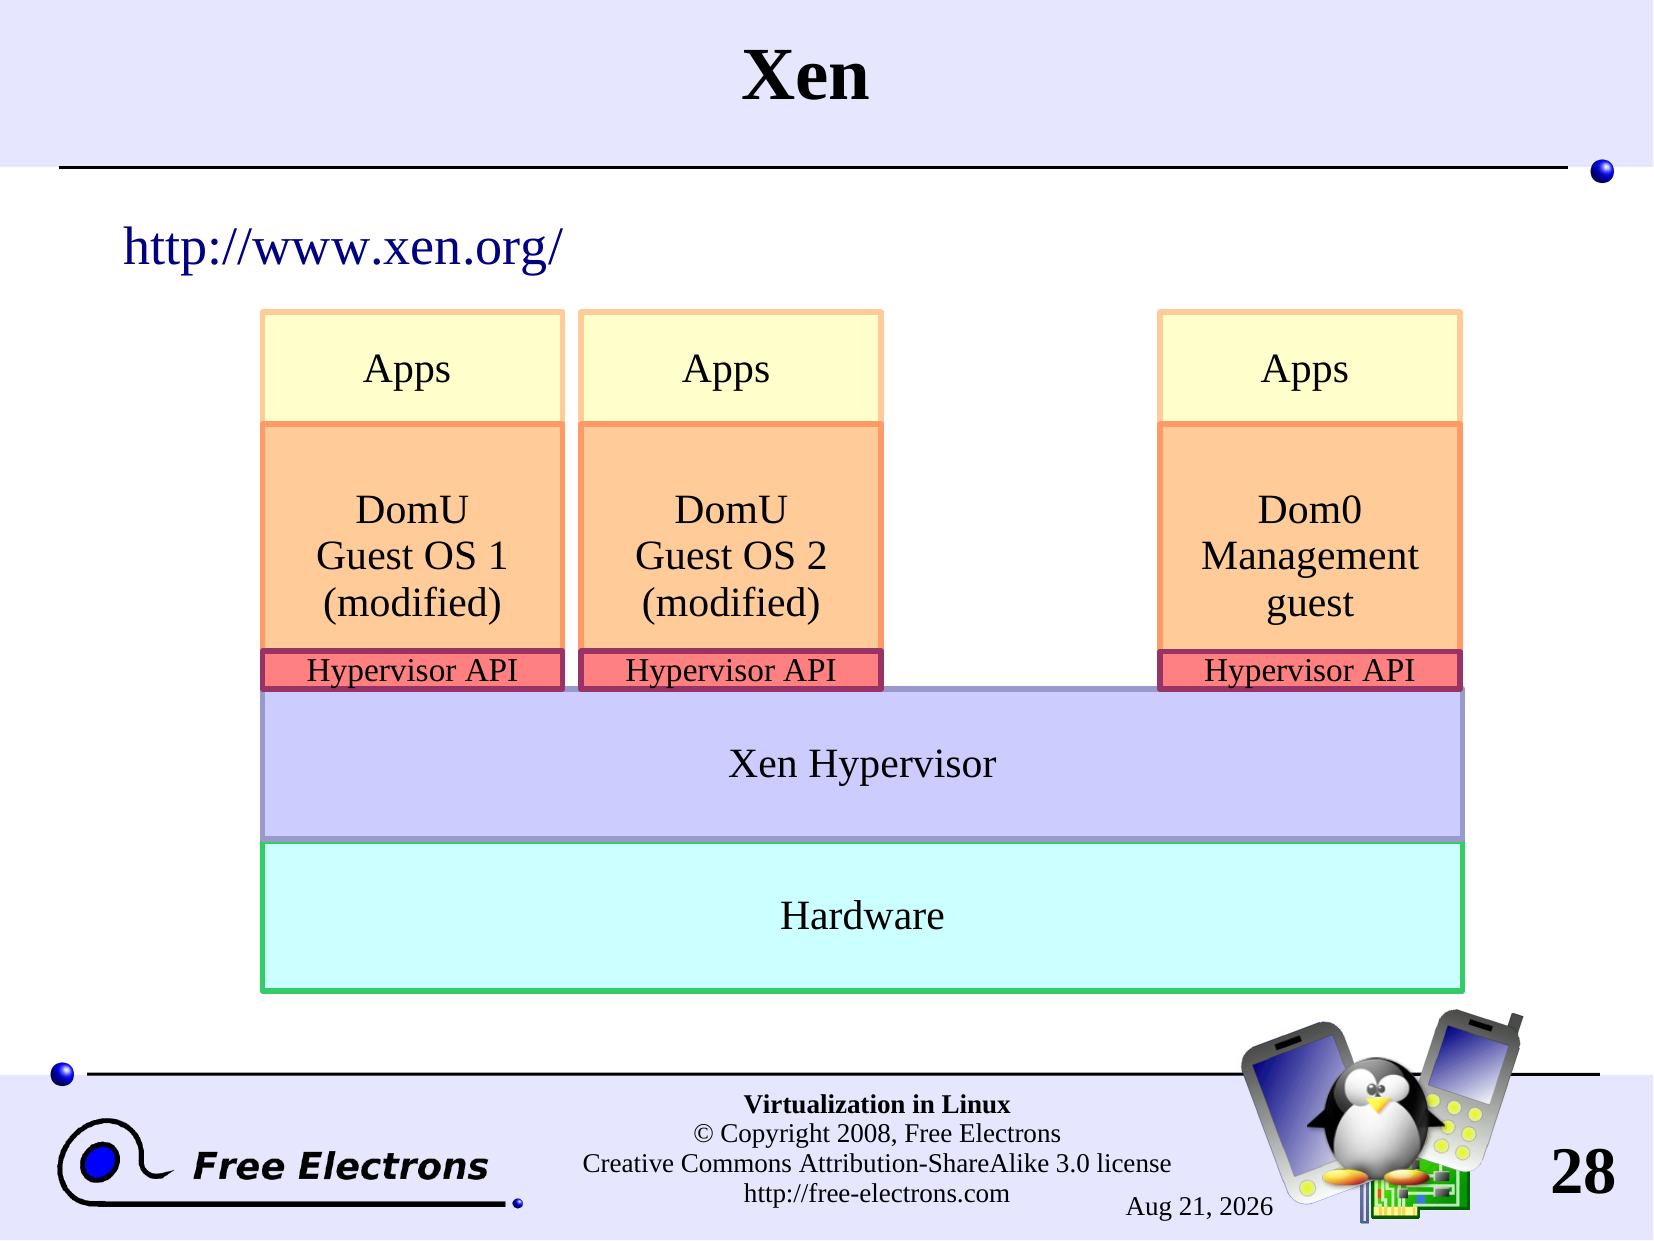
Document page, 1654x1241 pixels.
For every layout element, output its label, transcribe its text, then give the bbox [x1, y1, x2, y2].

text_box DomU Guest OS 2 (modified) [581, 424, 882, 651]
list http://www.xen.org/ [105, 216, 1518, 301]
text_box Dom0 Management guest [1160, 424, 1461, 651]
text_box Apps [581, 311, 882, 424]
text_box Hypervisor API [262, 651, 563, 689]
text_box Xen Hypervisor [262, 688, 1463, 839]
picture [50, 1107, 527, 1216]
text_box Hypervisor API [1160, 651, 1461, 689]
text_box Apps [262, 311, 563, 424]
text_box Hypervisor API [581, 651, 882, 689]
text_box Hardware [262, 840, 1463, 991]
text_box Apps [1160, 311, 1461, 424]
picture [1225, 989, 1538, 1241]
text_box DomU Guest OS 1 (modified) [262, 424, 563, 651]
title Xen [60, 25, 1551, 124]
